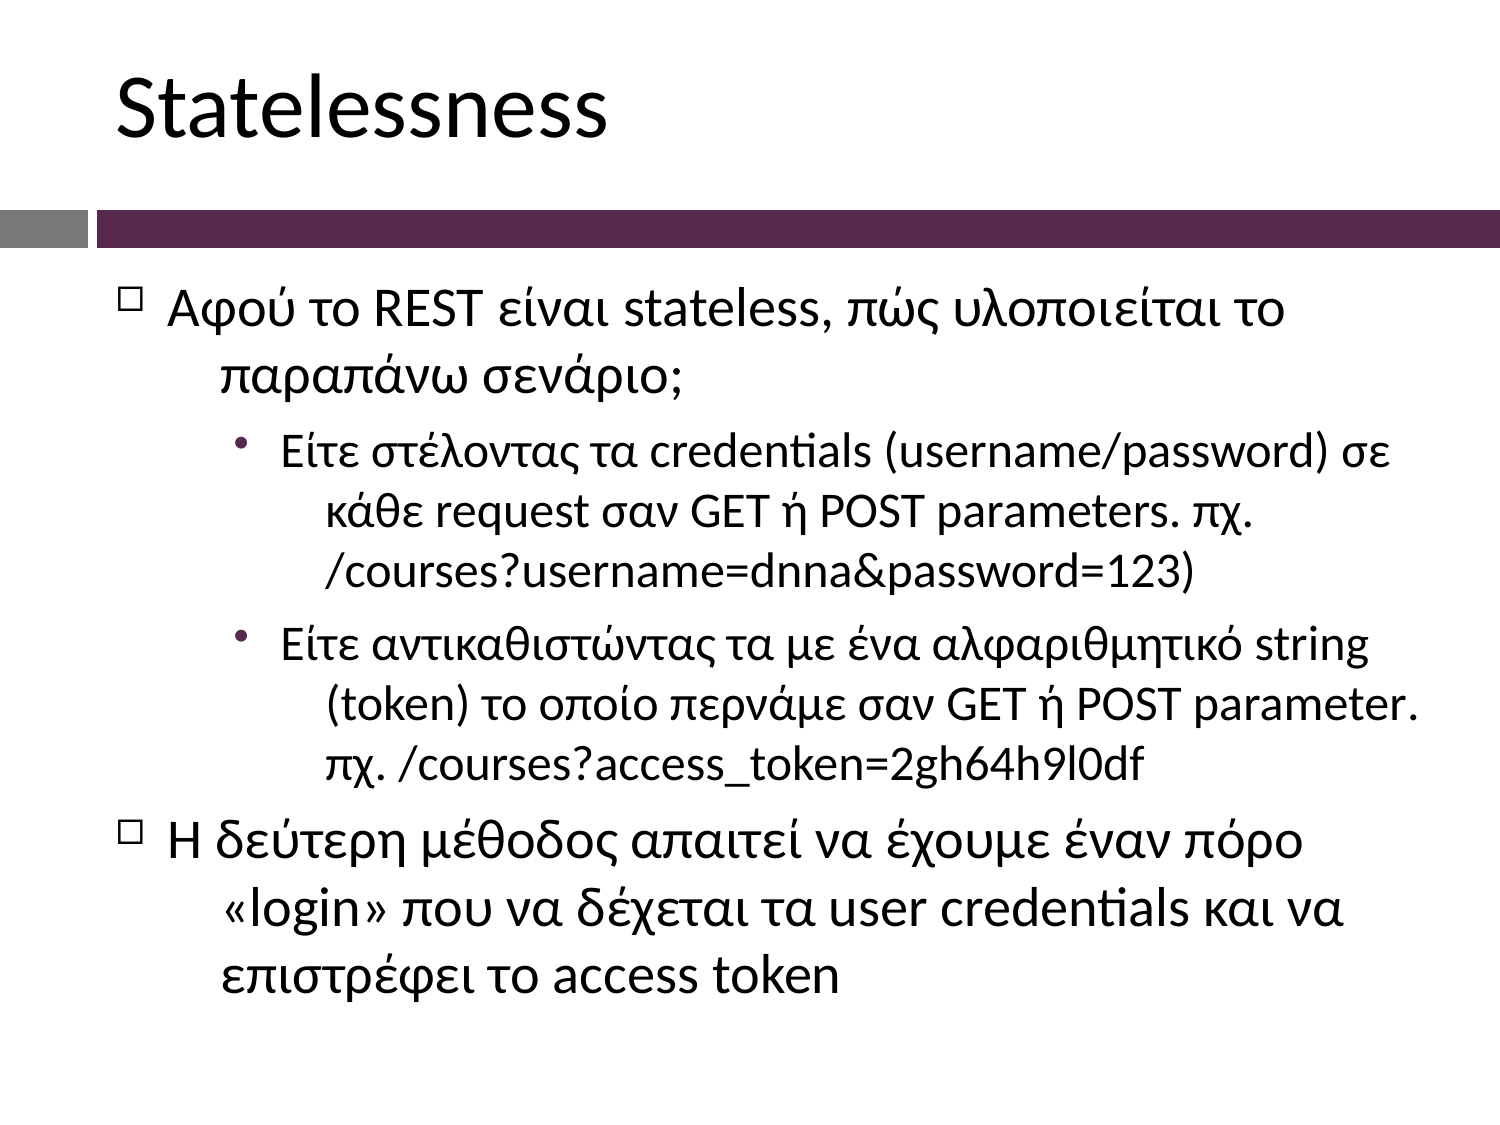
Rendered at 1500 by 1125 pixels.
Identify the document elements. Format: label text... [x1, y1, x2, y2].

list Αφού το REST είναι stateless, πώς υλοποιείται το παραπάνω σενάριο; Είτε στέλοντας τα credentials (username/password) σε κάθε request σαν GET ή POST parameters. πχ. /courses?username=dnna&password=123) Είτε αντικαθιστώντας τα με ένα αλφαριθμητικό string (token) το οποίο περνάμε σαν GET ή POST parameter. πχ. /courses?access_token=2gh64h9l0df Η δεύτερη μέθοδος απαιτεί να έχουμε έναν πόρο «login» που να δέχεται τα user credentials και να επιστρέφει το access token [100, 262, 1438, 1059]
title Statelessness [100, 19, 1438, 182]
